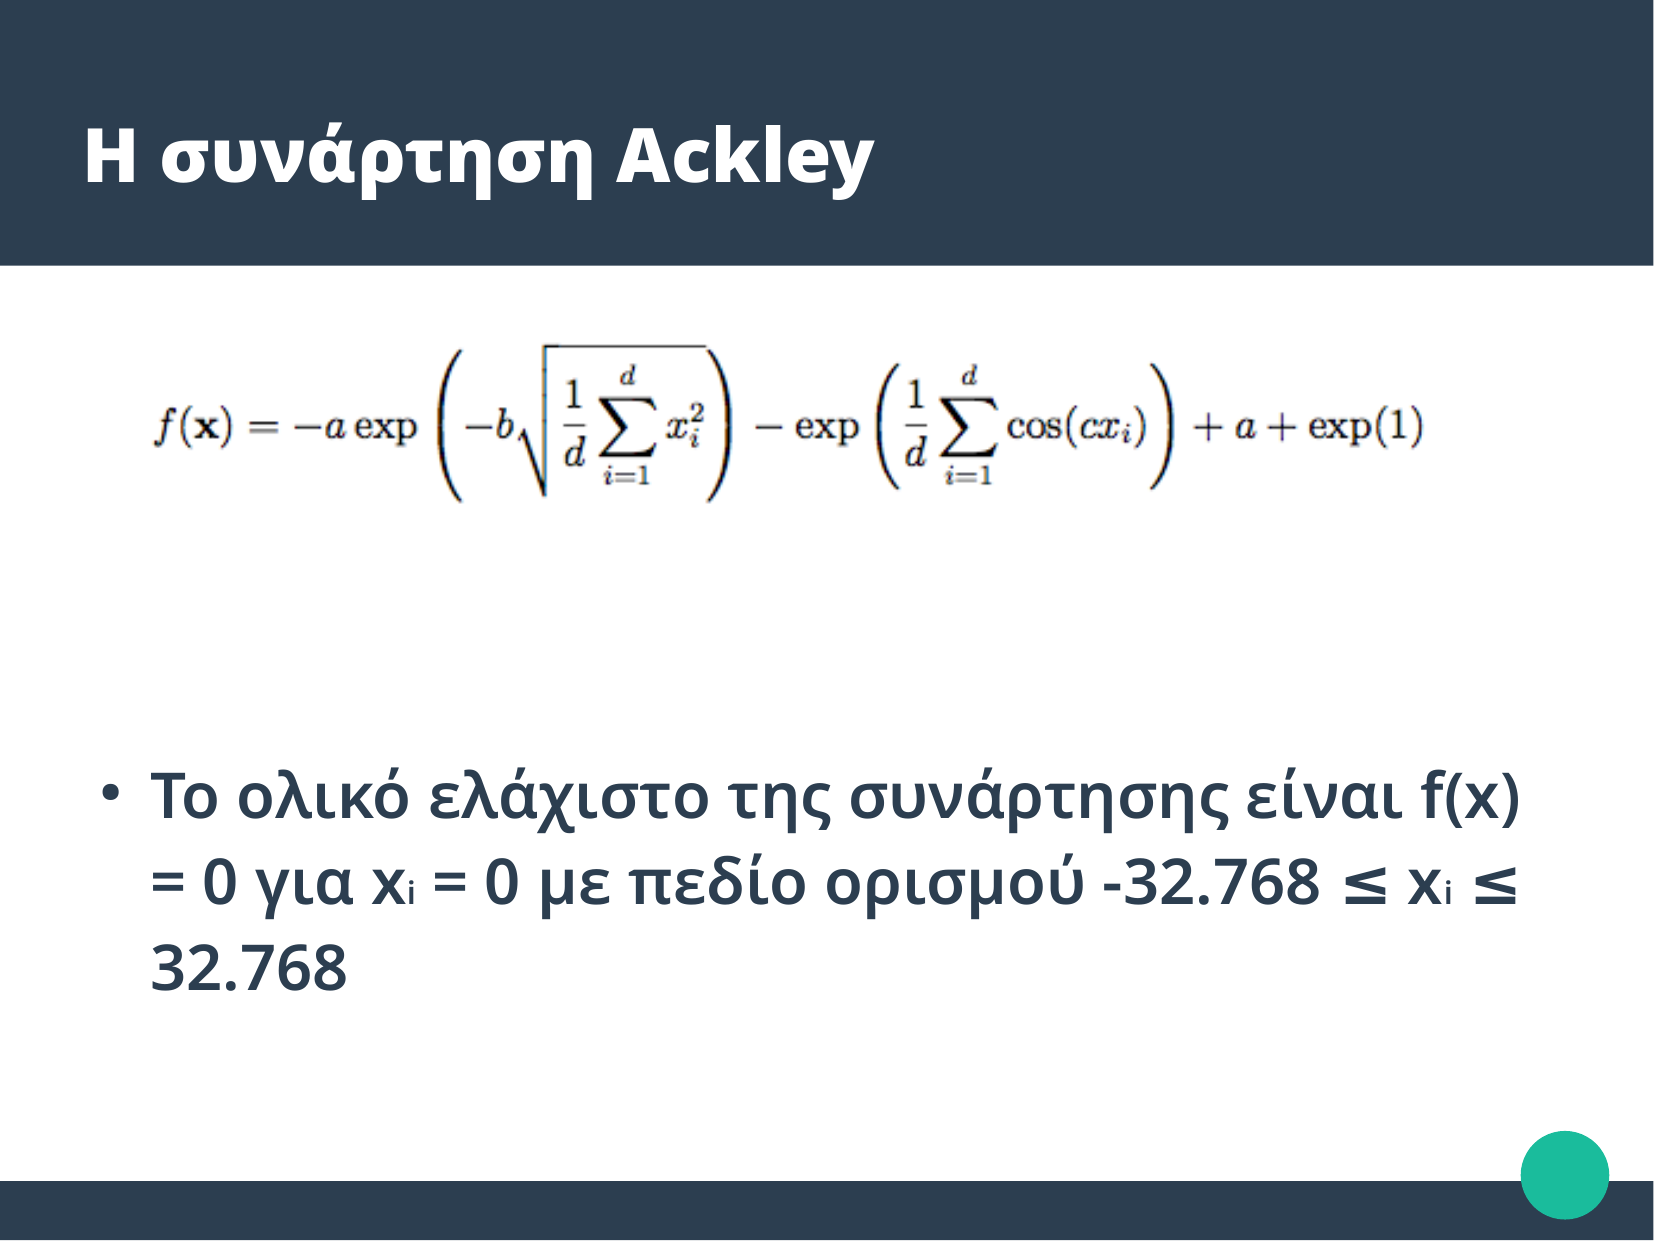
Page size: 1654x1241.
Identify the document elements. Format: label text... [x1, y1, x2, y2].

title Η συνάρτηση Ackley [82, 94, 1264, 213]
list Το ολικό ελάχιστο της συνάρτησης είναι f(x) = 0 για xi = 0 με πεδίο ορισμού -32.768 ≤ xi ≤ 32.768 [82, 295, 1571, 1015]
picture [141, 318, 1441, 520]
